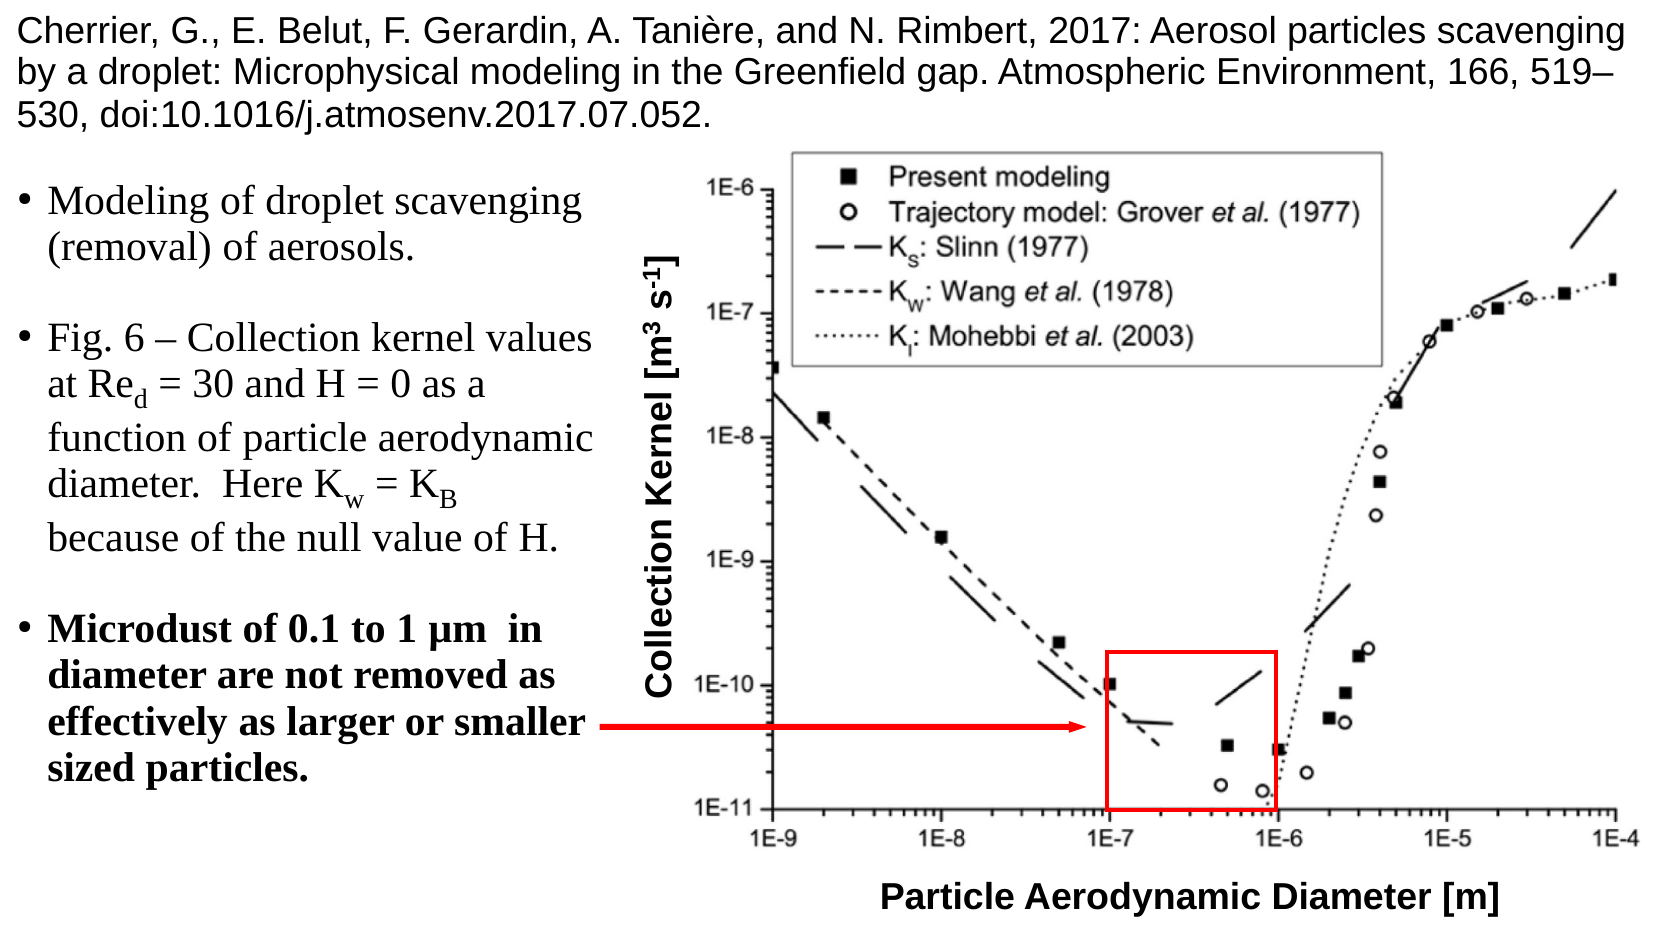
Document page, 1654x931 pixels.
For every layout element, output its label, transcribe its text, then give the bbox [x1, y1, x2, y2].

text_box Particle Aerodynamic Diameter [m] [775, 868, 1605, 929]
text_box Modeling of droplet scavenging (removal) of aerosols. Fig. 6 – Collection kernel values at Red = 30 and H = 0 as a function of particle aerodynamic diameter. Here Kw = KB because of the null value of H. Microdust of 0.1 to 1 µm in diameter are not removed as effectively as larger or smaller sized particles. [2, 169, 615, 798]
picture [675, 147, 1641, 875]
text_box Cherrier, G., E. Belut, F. Gerardin, A. Tanière, and N. Rimbert, 2017: Aerosol particles scavenging by a droplet: Microphysical modeling in the Greenfield gap. Atmospheric Environment, 166, 519–530, doi:10.1016/j.atmosenv.2017.07.052. [2, 2, 1654, 143]
text_box Collection Kernel [m3 s-1] [629, 240, 687, 715]
